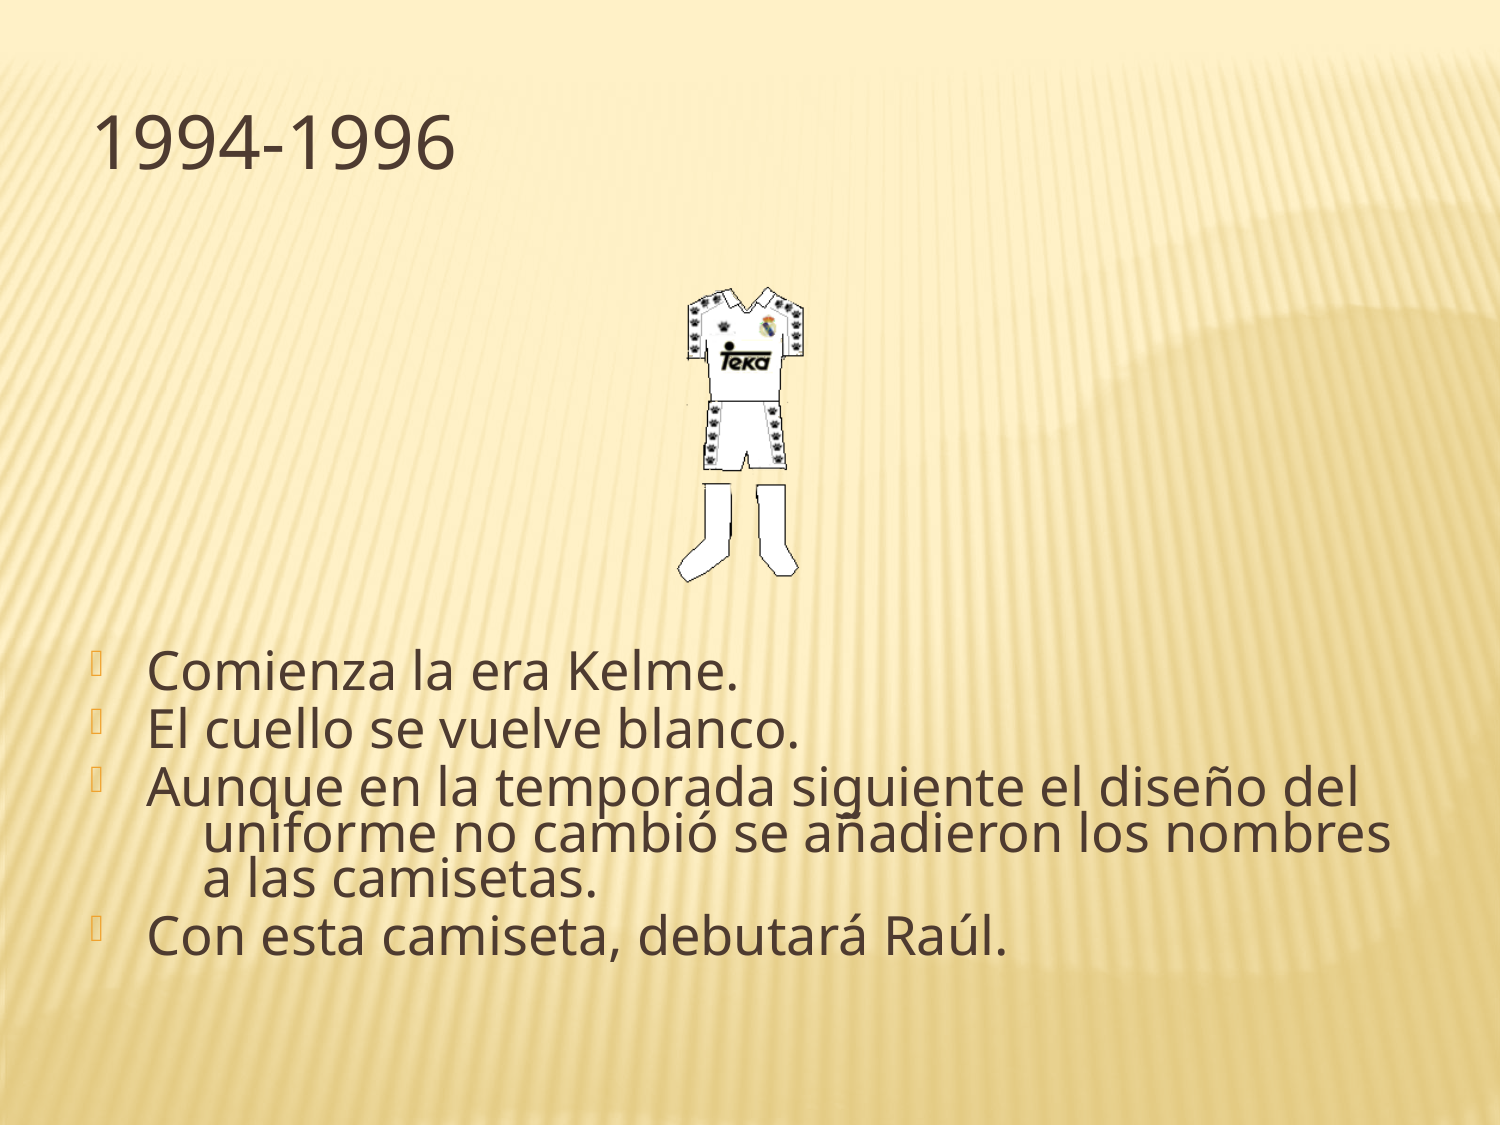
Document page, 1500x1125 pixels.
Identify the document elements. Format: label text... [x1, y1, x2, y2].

title 1994-1996 [75, 45, 1426, 234]
list Comienza la era Kelme. El cuello se vuelve blanco. Aunque en la temporada siguiente el diseño del uniforme no cambió se añadieron los nombres a las camisetas. Con esta camiseta, debutará Raúl. [75, 646, 1426, 1006]
picture [652, 262, 848, 622]
